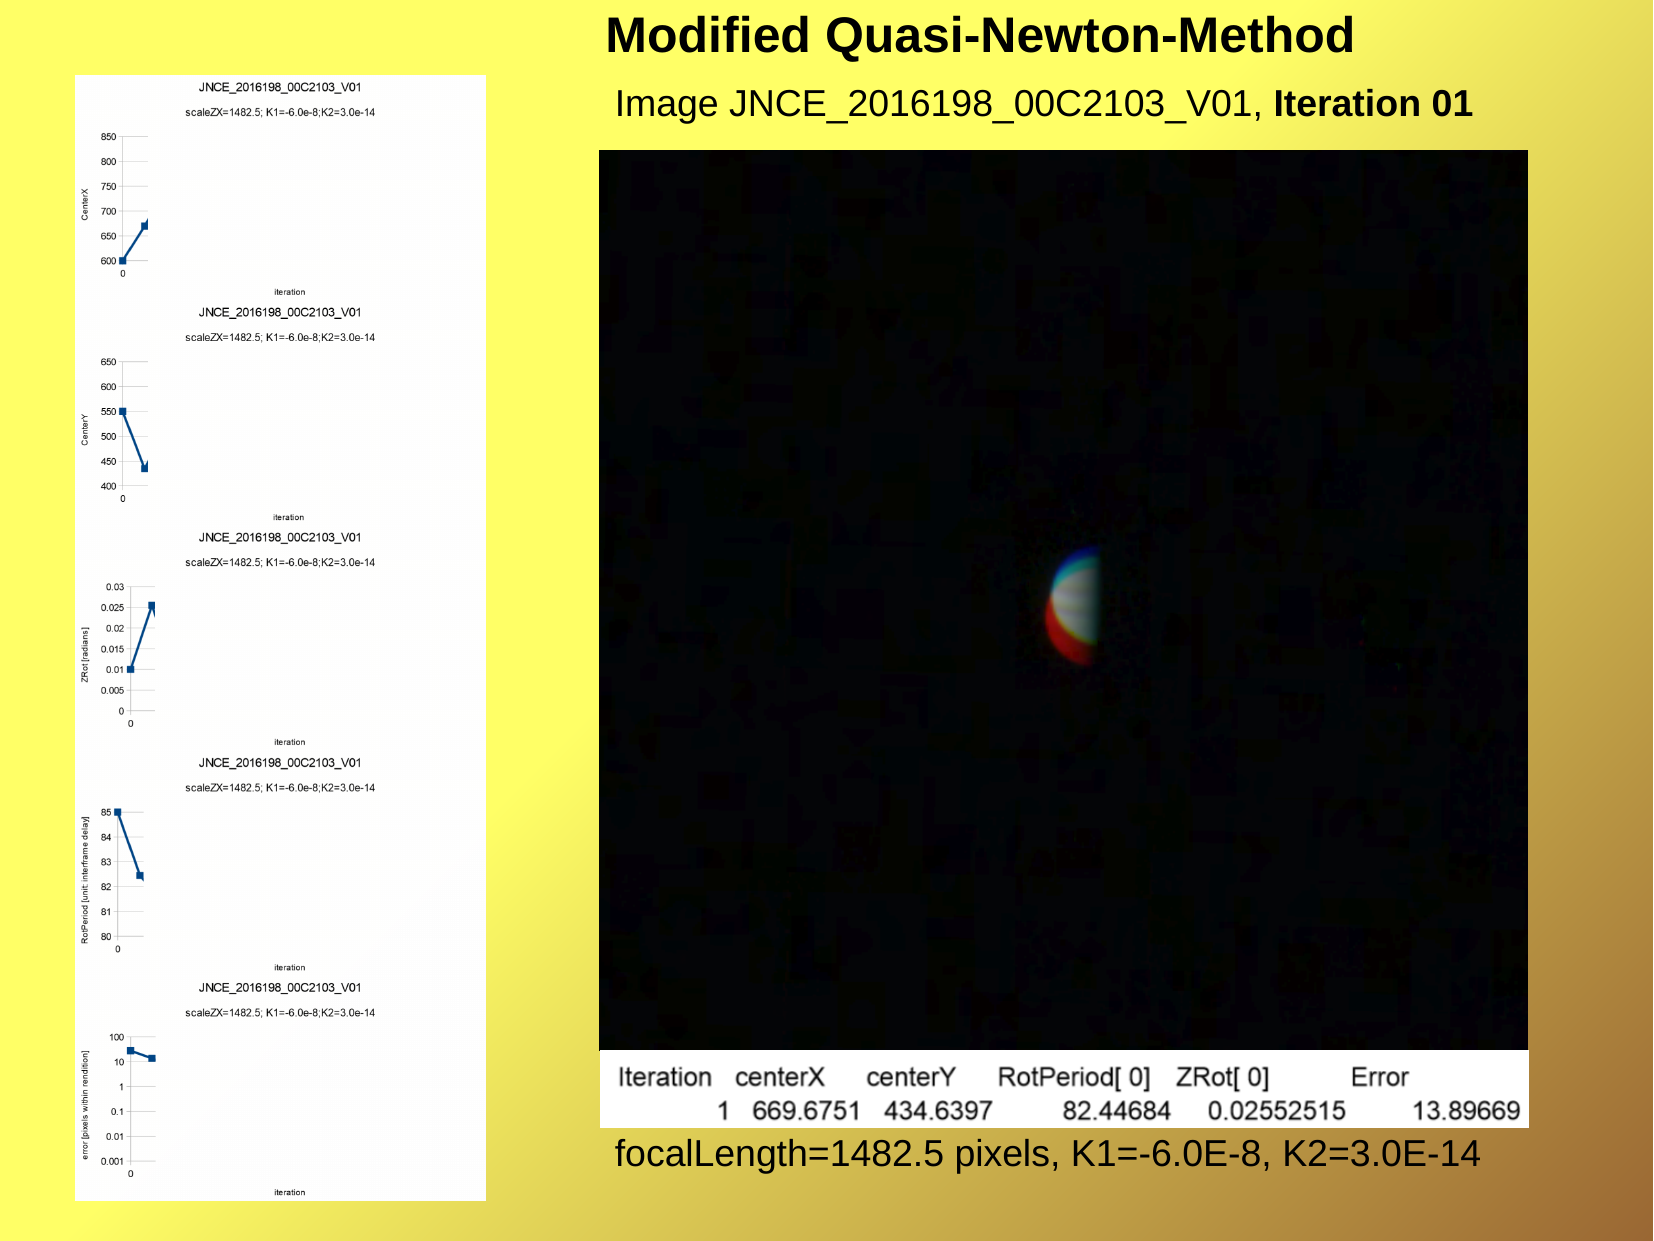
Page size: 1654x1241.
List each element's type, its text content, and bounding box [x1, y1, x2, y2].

picture [599, 150, 1529, 1129]
text_box Modified Quasi-Newton-Method [590, 0, 1565, 72]
text_box Image JNCE_2016198_00C2103_V01, Iteration 01 [600, 75, 1516, 134]
text_box focalLength=1482.5 pixels, K1=-6.0E-8, K2=3.0E-14 [600, 1125, 1545, 1182]
picture [75, 75, 486, 1201]
